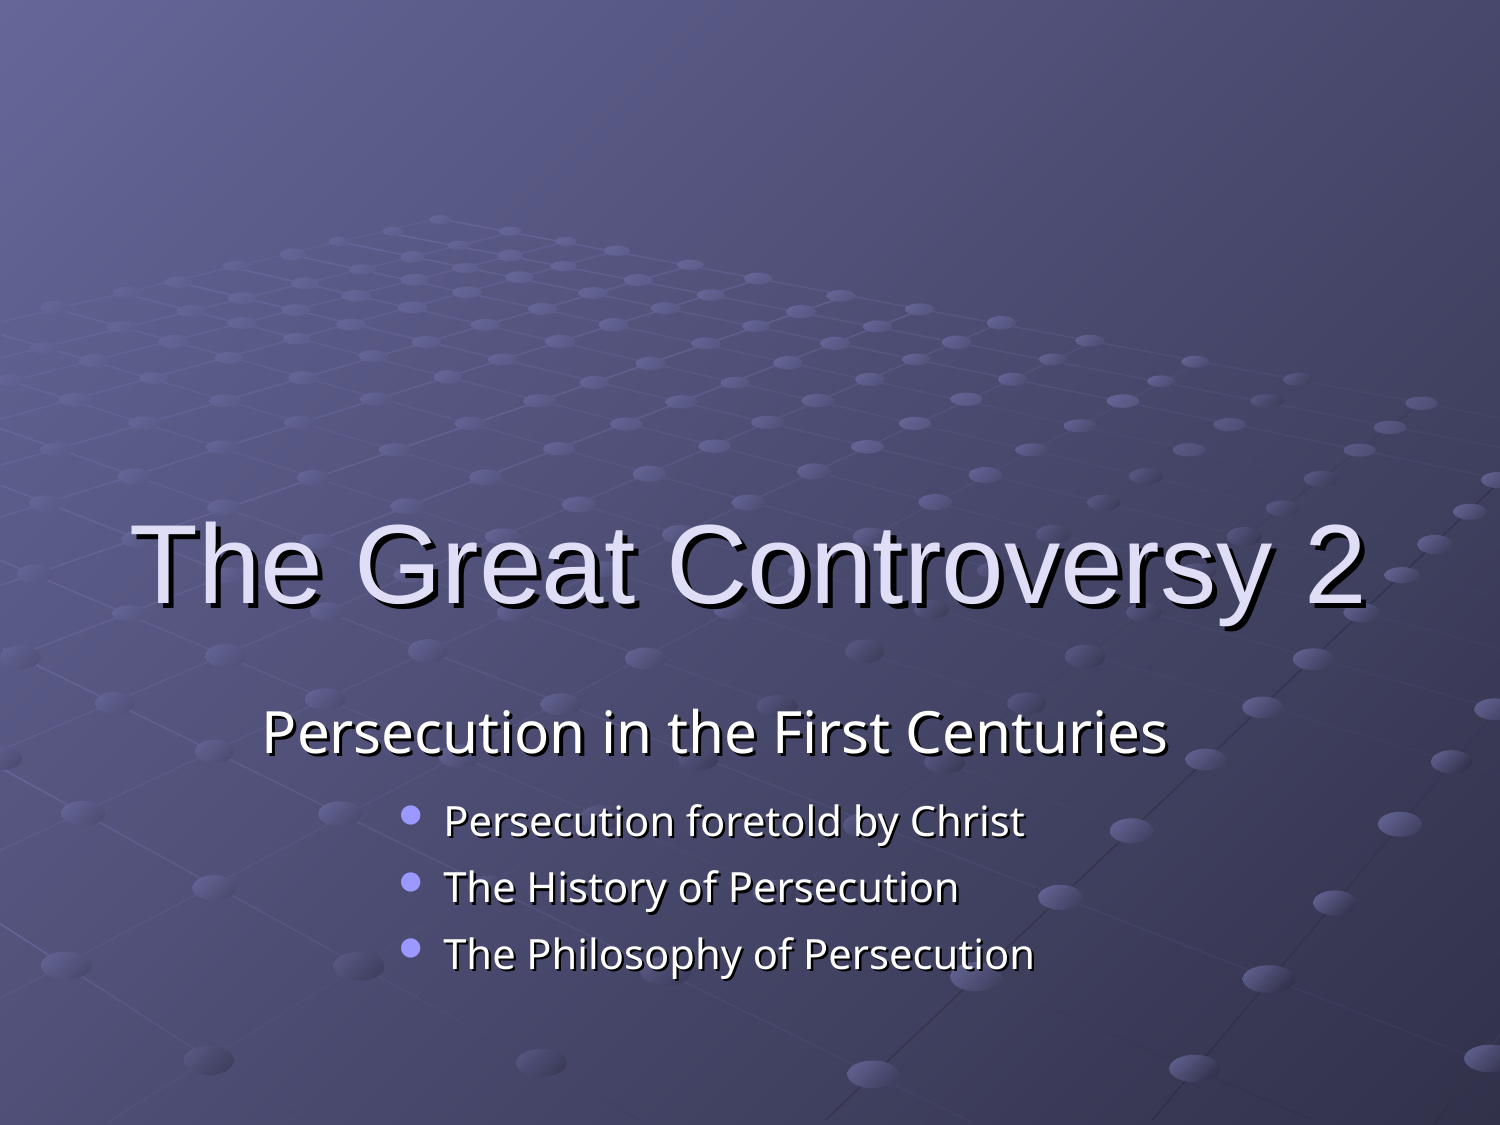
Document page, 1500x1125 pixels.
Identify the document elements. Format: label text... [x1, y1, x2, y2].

text_box Persecution in the First Centuries [247, 688, 1266, 783]
subtitle Persecution foretold by Christ The History of Persecution The Philosophy of Persecution [353, 786, 1209, 1021]
title The Great Controversy 2 [110, 464, 1386, 653]
